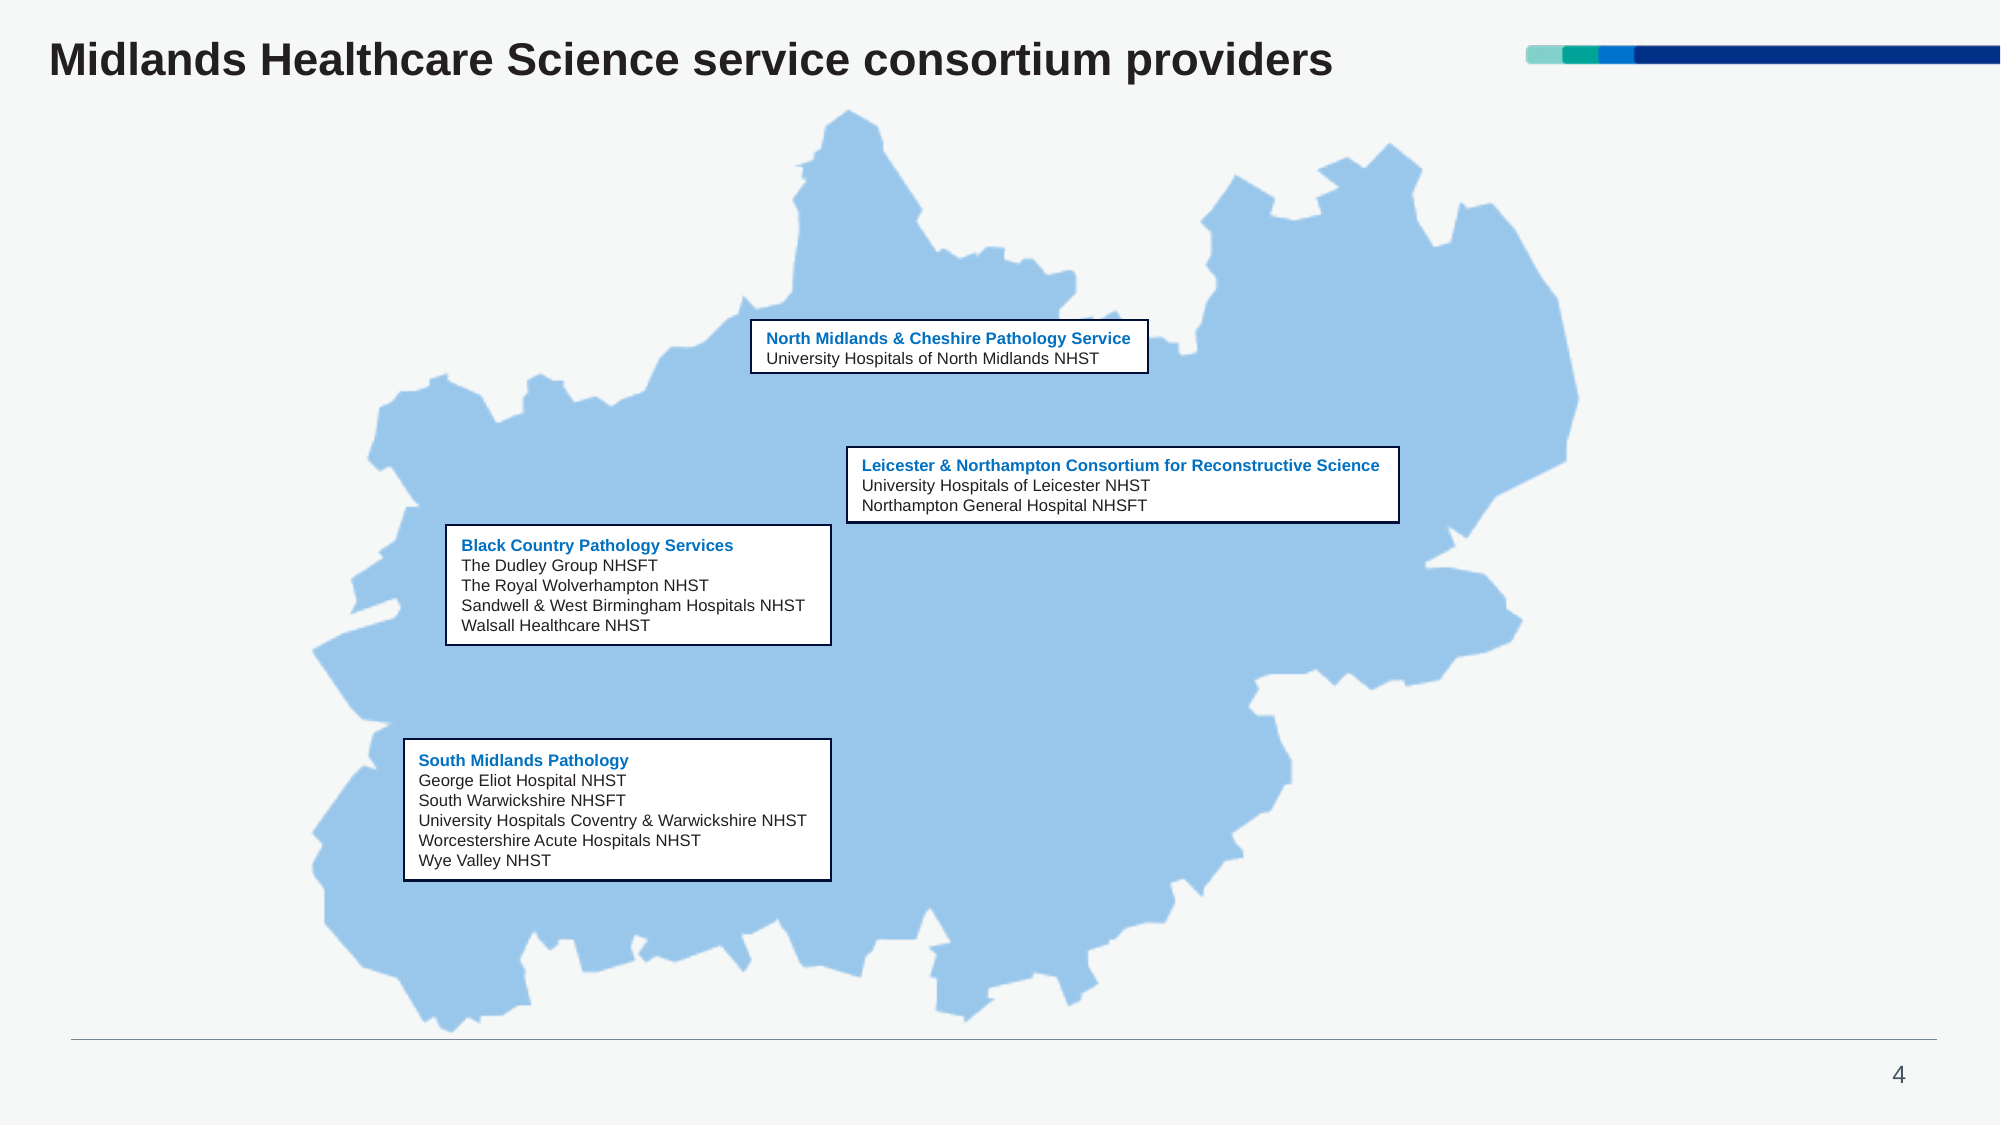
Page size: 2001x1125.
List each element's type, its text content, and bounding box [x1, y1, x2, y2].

text_box Black Country Pathology Services The Dudley Group NHSFT The Royal Wolverhampton NHST Sandwell & West Birmingham Hospitals NHST Walsall Healthcare NHST [446, 525, 831, 645]
picture [280, 97, 1597, 1054]
text_box South Midlands Pathology George Eliot Hospital NHST South Warwickshire NHSFT University Hospitals Coventry & Warwickshire NHST Worcestershire Acute Hospitals NHST Wye Valley NHST [404, 739, 831, 881]
text_box North Midlands & Cheshire Pathology Service University Hospitals of North Midlands NHST [751, 320, 1148, 373]
text_box Midlands Healthcare Science service consortium providers [33, 22, 1540, 93]
text_box Leicester & Northampton Consortium for Reconstructive Science University Hospitals of Leicester NHST Northampton General Hospital NHSFT [847, 447, 1399, 523]
